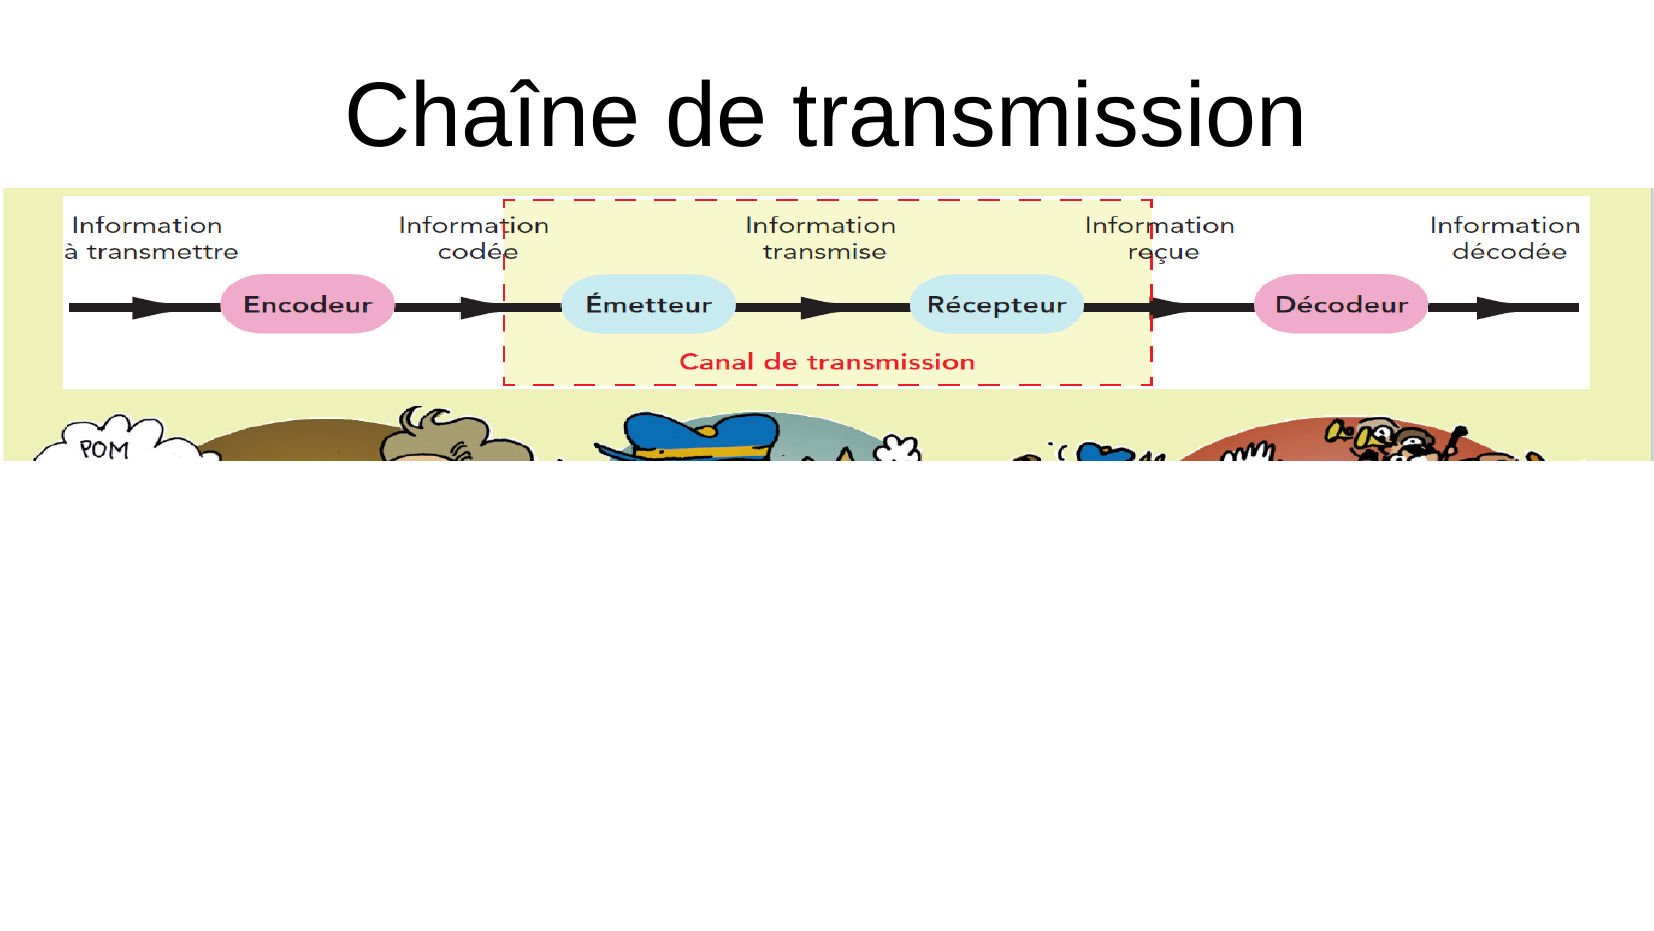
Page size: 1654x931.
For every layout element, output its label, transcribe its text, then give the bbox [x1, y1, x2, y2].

picture [0, 188, 1654, 461]
title Chaîne de transmission [82, 37, 1571, 188]
